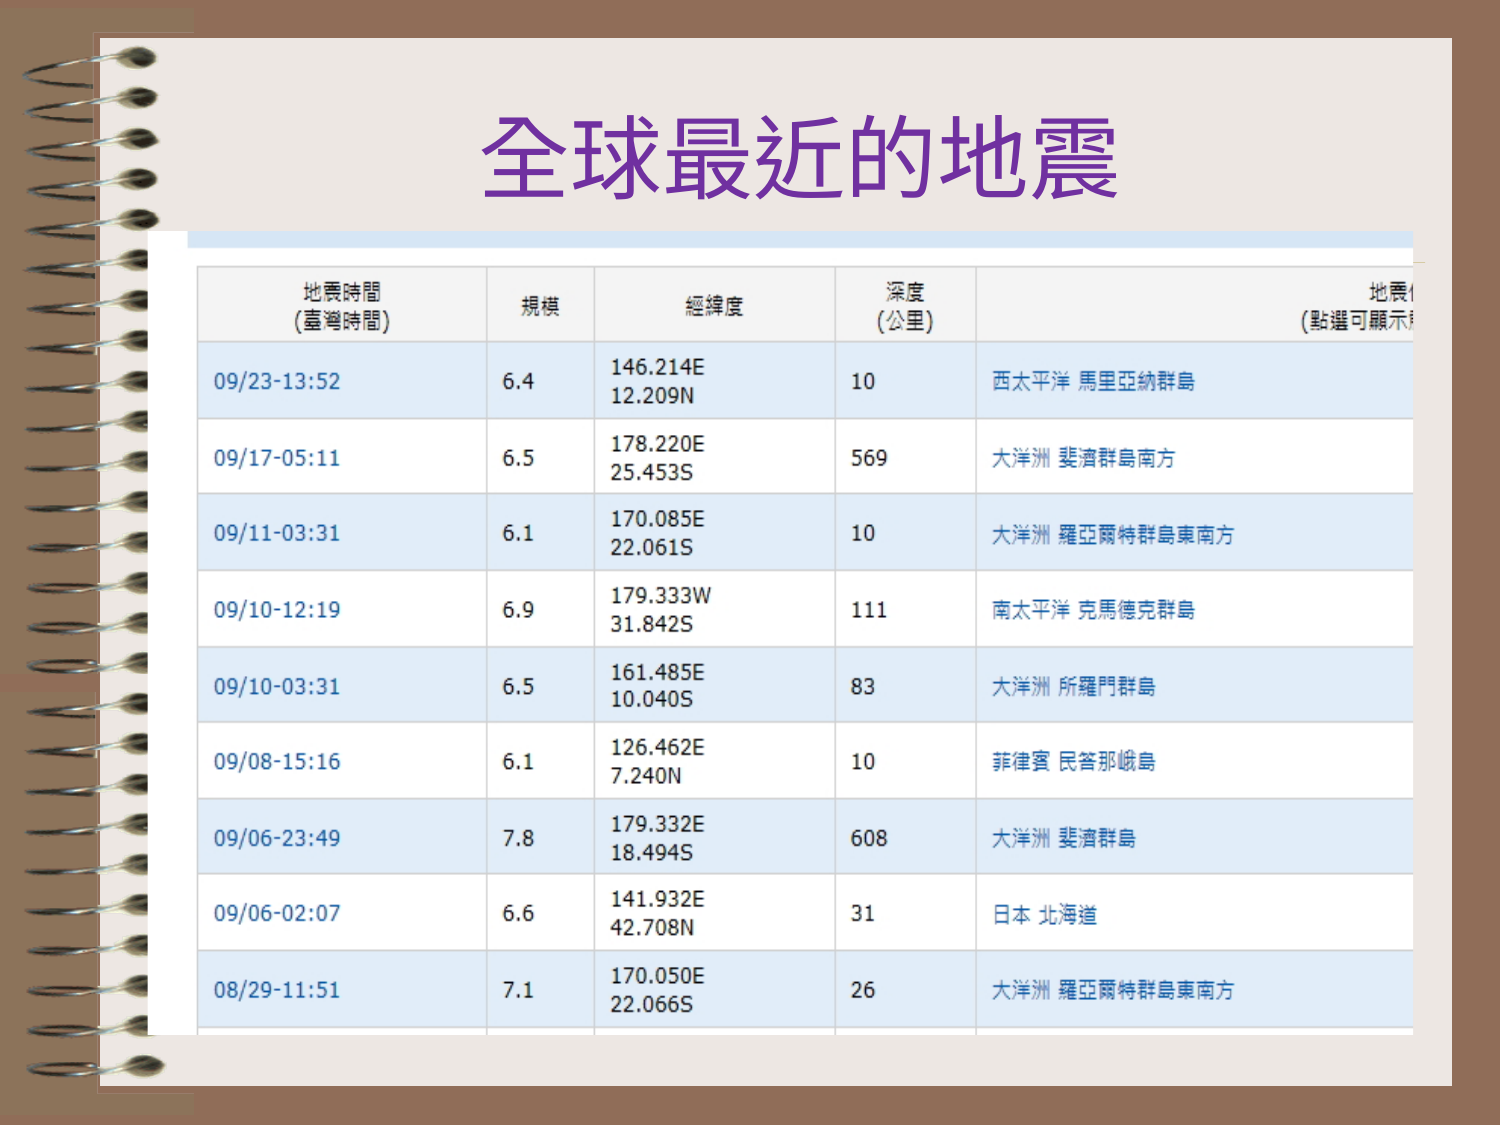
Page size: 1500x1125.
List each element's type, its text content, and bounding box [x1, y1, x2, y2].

picture [147, 231, 1414, 1035]
title 全球最近的地震 [174, 62, 1426, 250]
